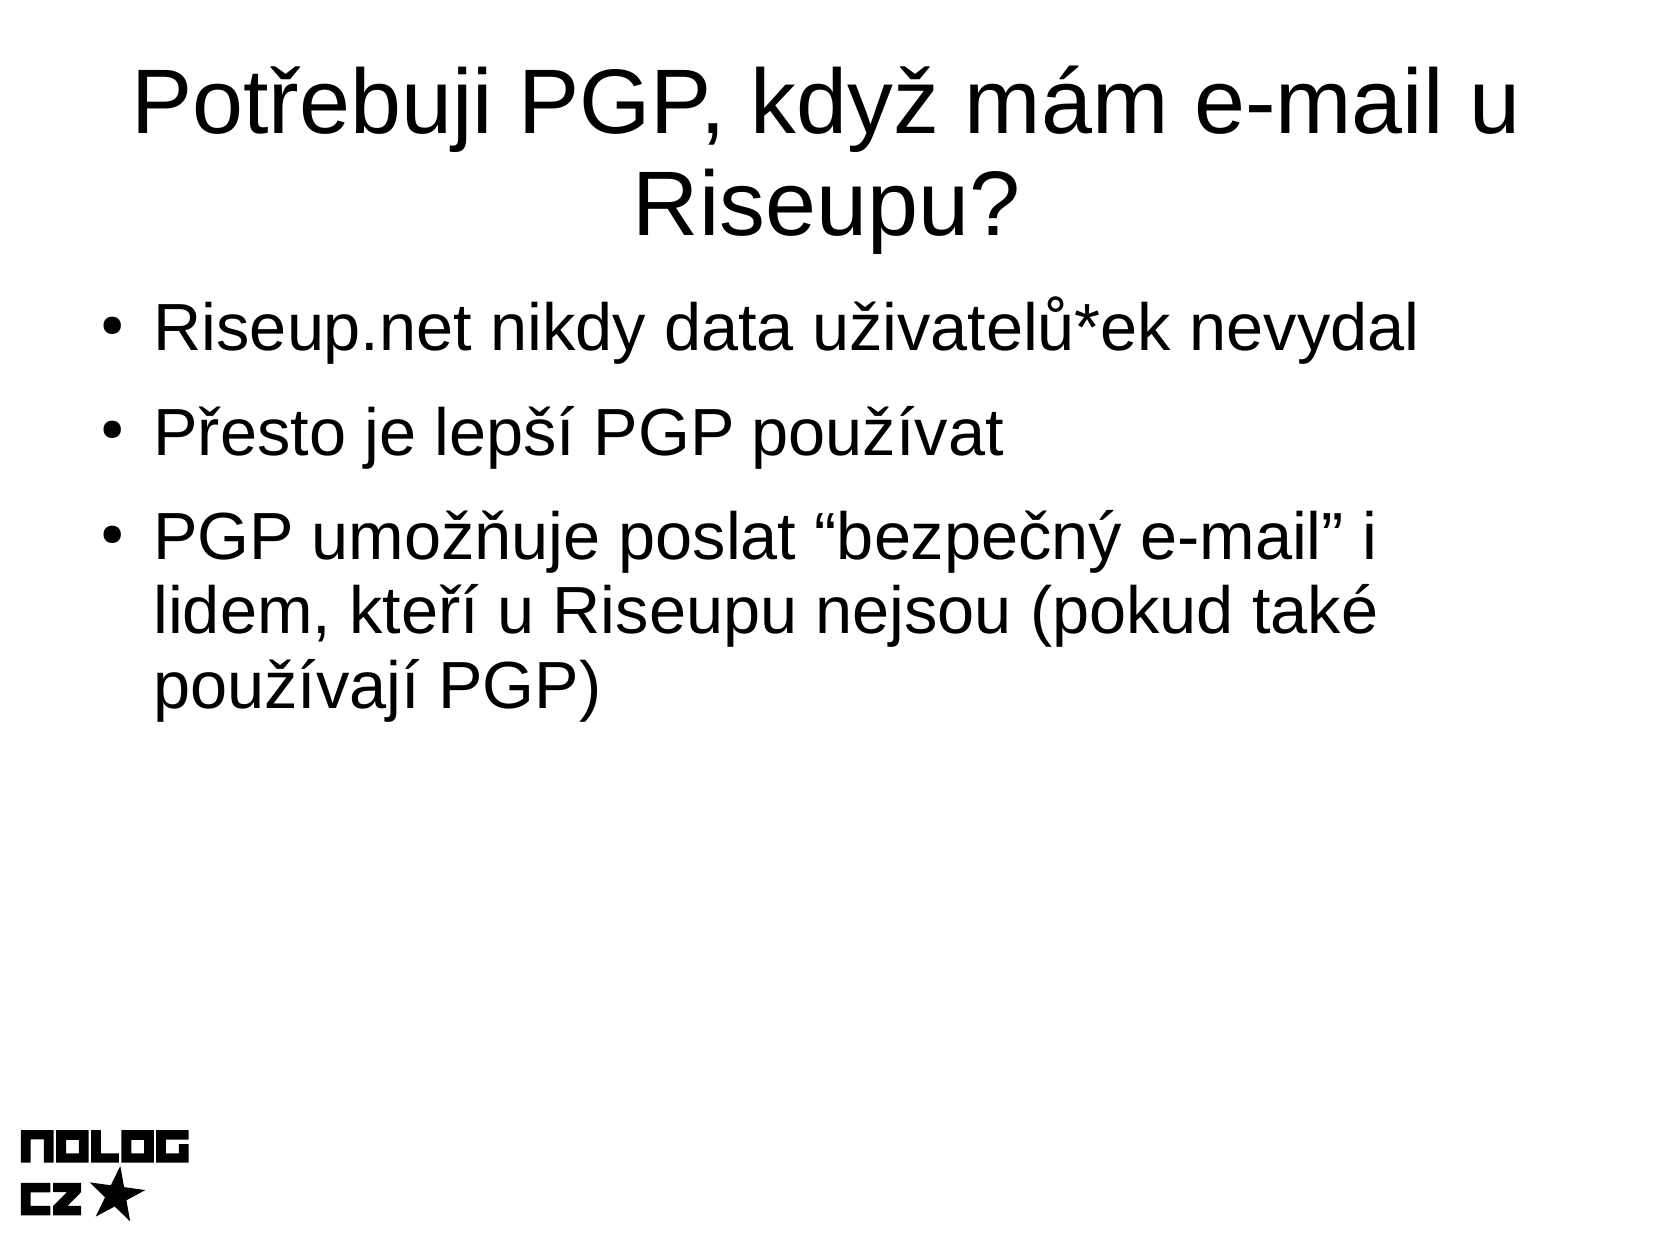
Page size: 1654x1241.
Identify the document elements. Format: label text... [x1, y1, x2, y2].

title Potřebuji PGP, když mám e-mail u Riseupu? [82, 49, 1571, 257]
picture [14, 1125, 196, 1227]
list Riseup.net nikdy data uživatelů*ek nevydal Přesto je lepší PGP používat PGP umožňuje poslat “bezpečný e-mail” i lidem, kteří u Riseupu nejsou (pokud také používají PGP) [82, 290, 1571, 1010]
